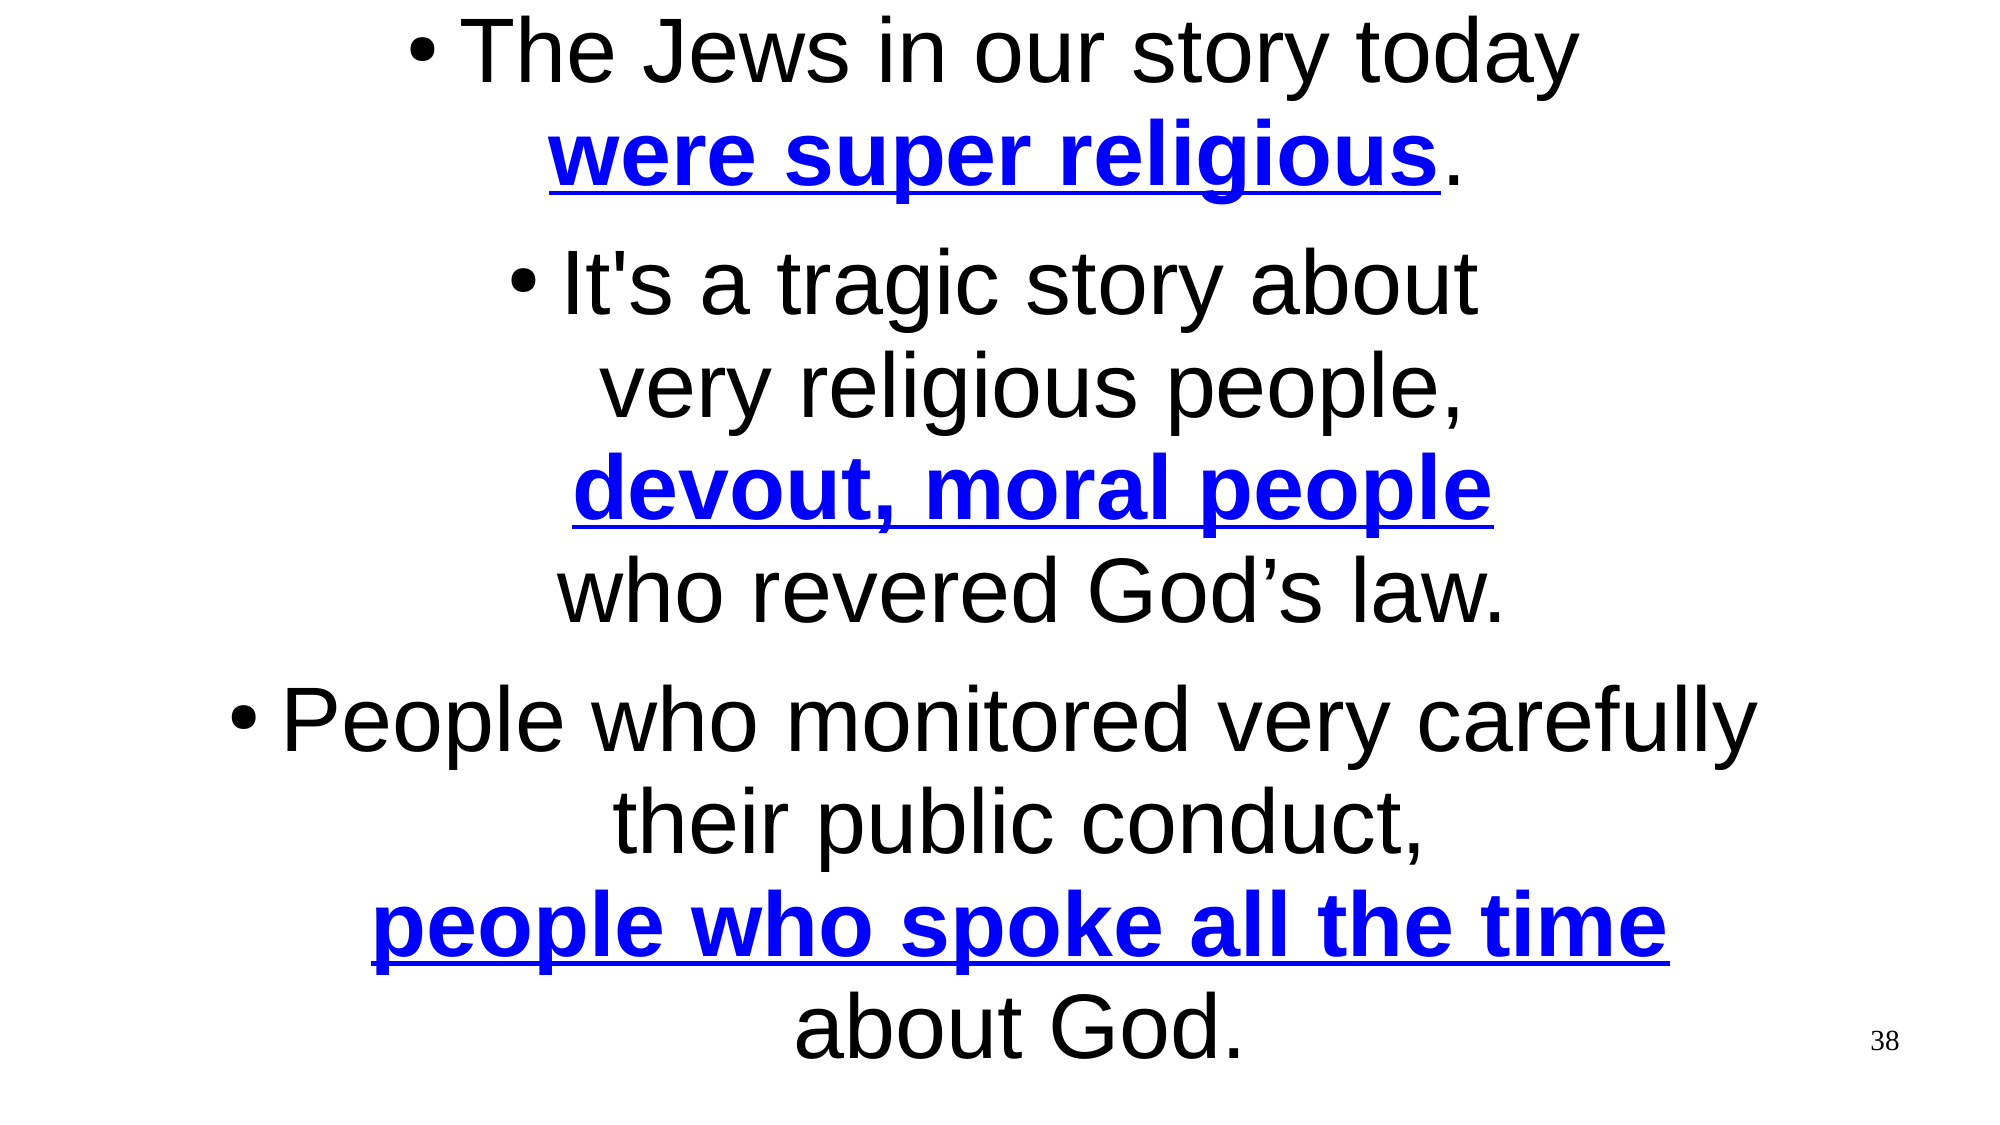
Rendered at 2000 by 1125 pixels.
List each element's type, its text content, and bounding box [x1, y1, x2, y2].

list The Jews in our story today were super religious. It's a tragic story about very religious people, devout, moral people who revered God’s law. People who monitored very carefully their public conduct, people who spoke all the time about God. [0, 0, 1996, 1123]
